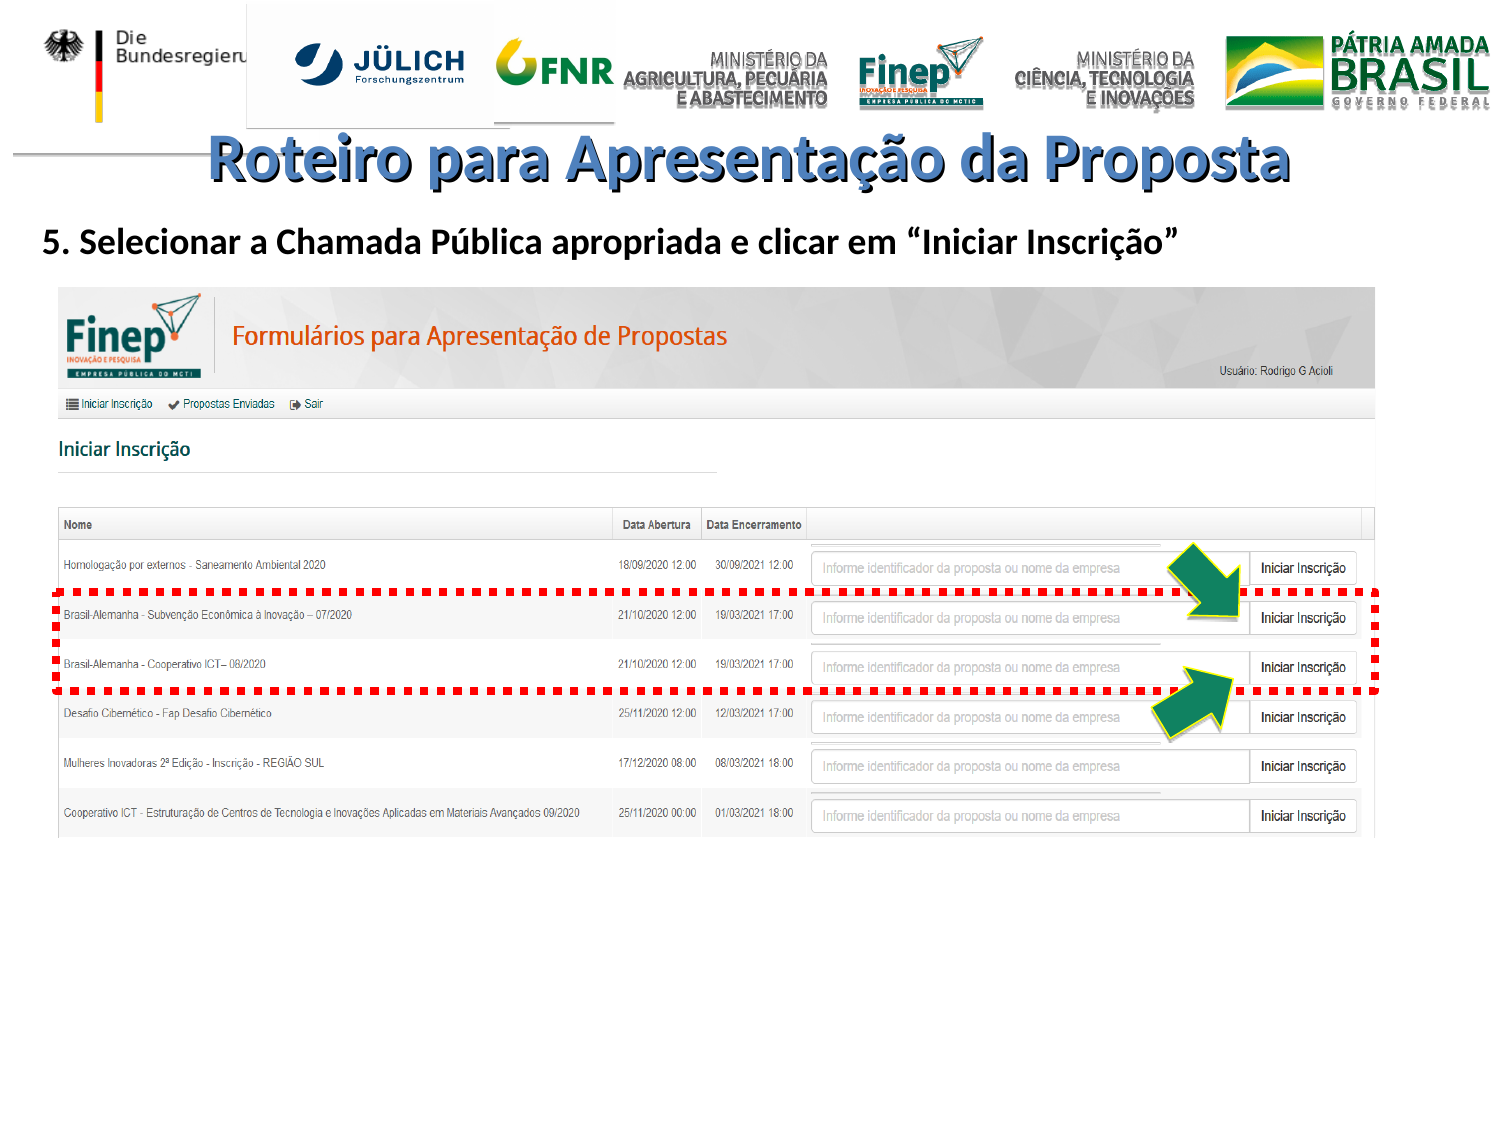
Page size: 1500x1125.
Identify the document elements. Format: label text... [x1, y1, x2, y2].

text_box Roteiro para Apresentação da Proposta [0, 105, 1500, 196]
text_box [1151, 666, 1234, 739]
picture [55, 287, 1375, 838]
text_box [1167, 542, 1240, 617]
picture [13, 0, 1500, 105]
text_box 5. Selecionar a Chamada Pública apropriada e clicar em “Iniciar Inscrição” [27, 209, 1455, 269]
